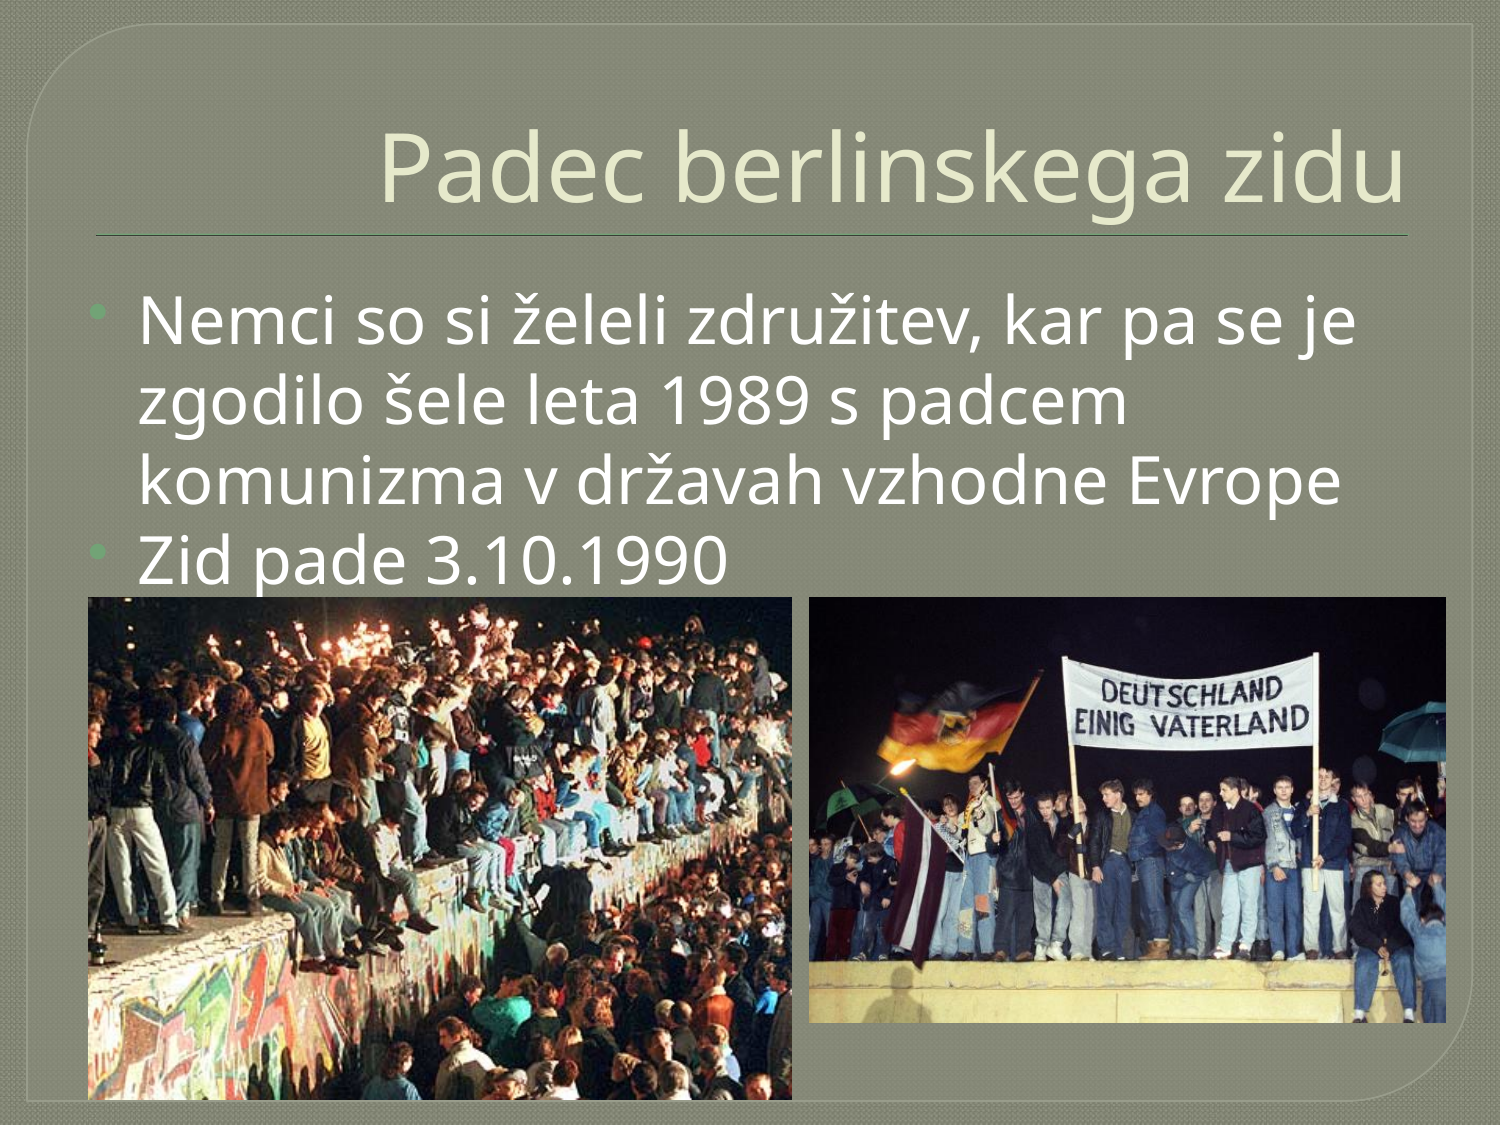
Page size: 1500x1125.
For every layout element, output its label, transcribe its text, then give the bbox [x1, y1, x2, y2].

picture [0, 0, 1500, 1125]
title Padec berlinskega zidu [75, 41, 1425, 230]
list Nemci so si želeli združitev, kar pa se je zgodilo šele leta 1989 s padcem komunizma v državah vzhodne Evrope Zid pade 3.10.1990 [75, 270, 1425, 1013]
